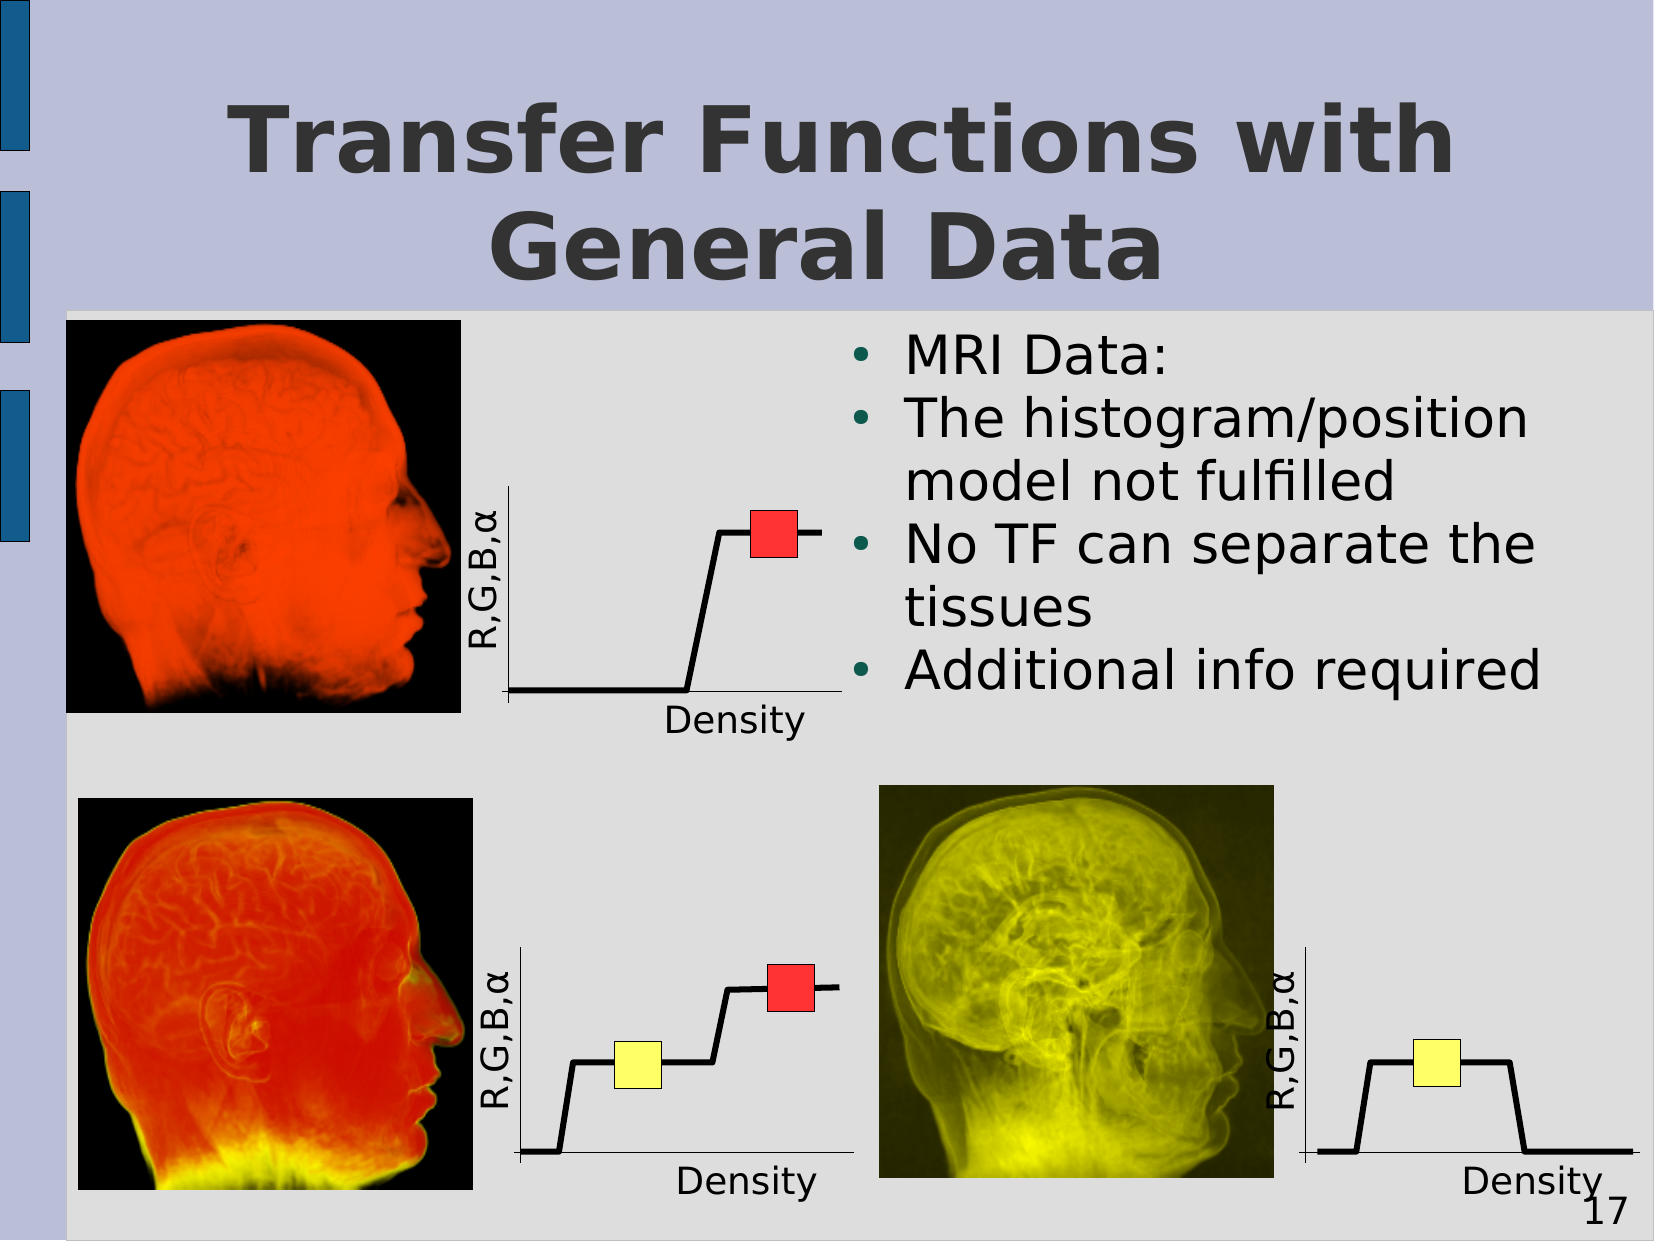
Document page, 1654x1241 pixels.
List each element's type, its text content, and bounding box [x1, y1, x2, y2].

text_box R,G,B,α [1251, 955, 1311, 1127]
text_box [1643, 909, 1654, 983]
list MRI Data: The histogram/position model not fulfilled No TF can separate the tissues Additional info required [833, 324, 1654, 761]
text_box Density [660, 1152, 868, 1223]
text_box R,G,B,α [465, 955, 525, 1127]
text_box Density [1446, 1152, 1654, 1223]
picture [879, 785, 1274, 1178]
text_box [750, 510, 798, 558]
picture [66, 320, 461, 713]
text_box [767, 964, 815, 1012]
picture [78, 798, 473, 1190]
title Transfer Functions with General Data [121, 87, 1534, 302]
text_box Density [648, 692, 856, 762]
text_box [614, 1041, 662, 1089]
text_box [1413, 1039, 1461, 1087]
text_box R,G,B,α [454, 494, 513, 667]
